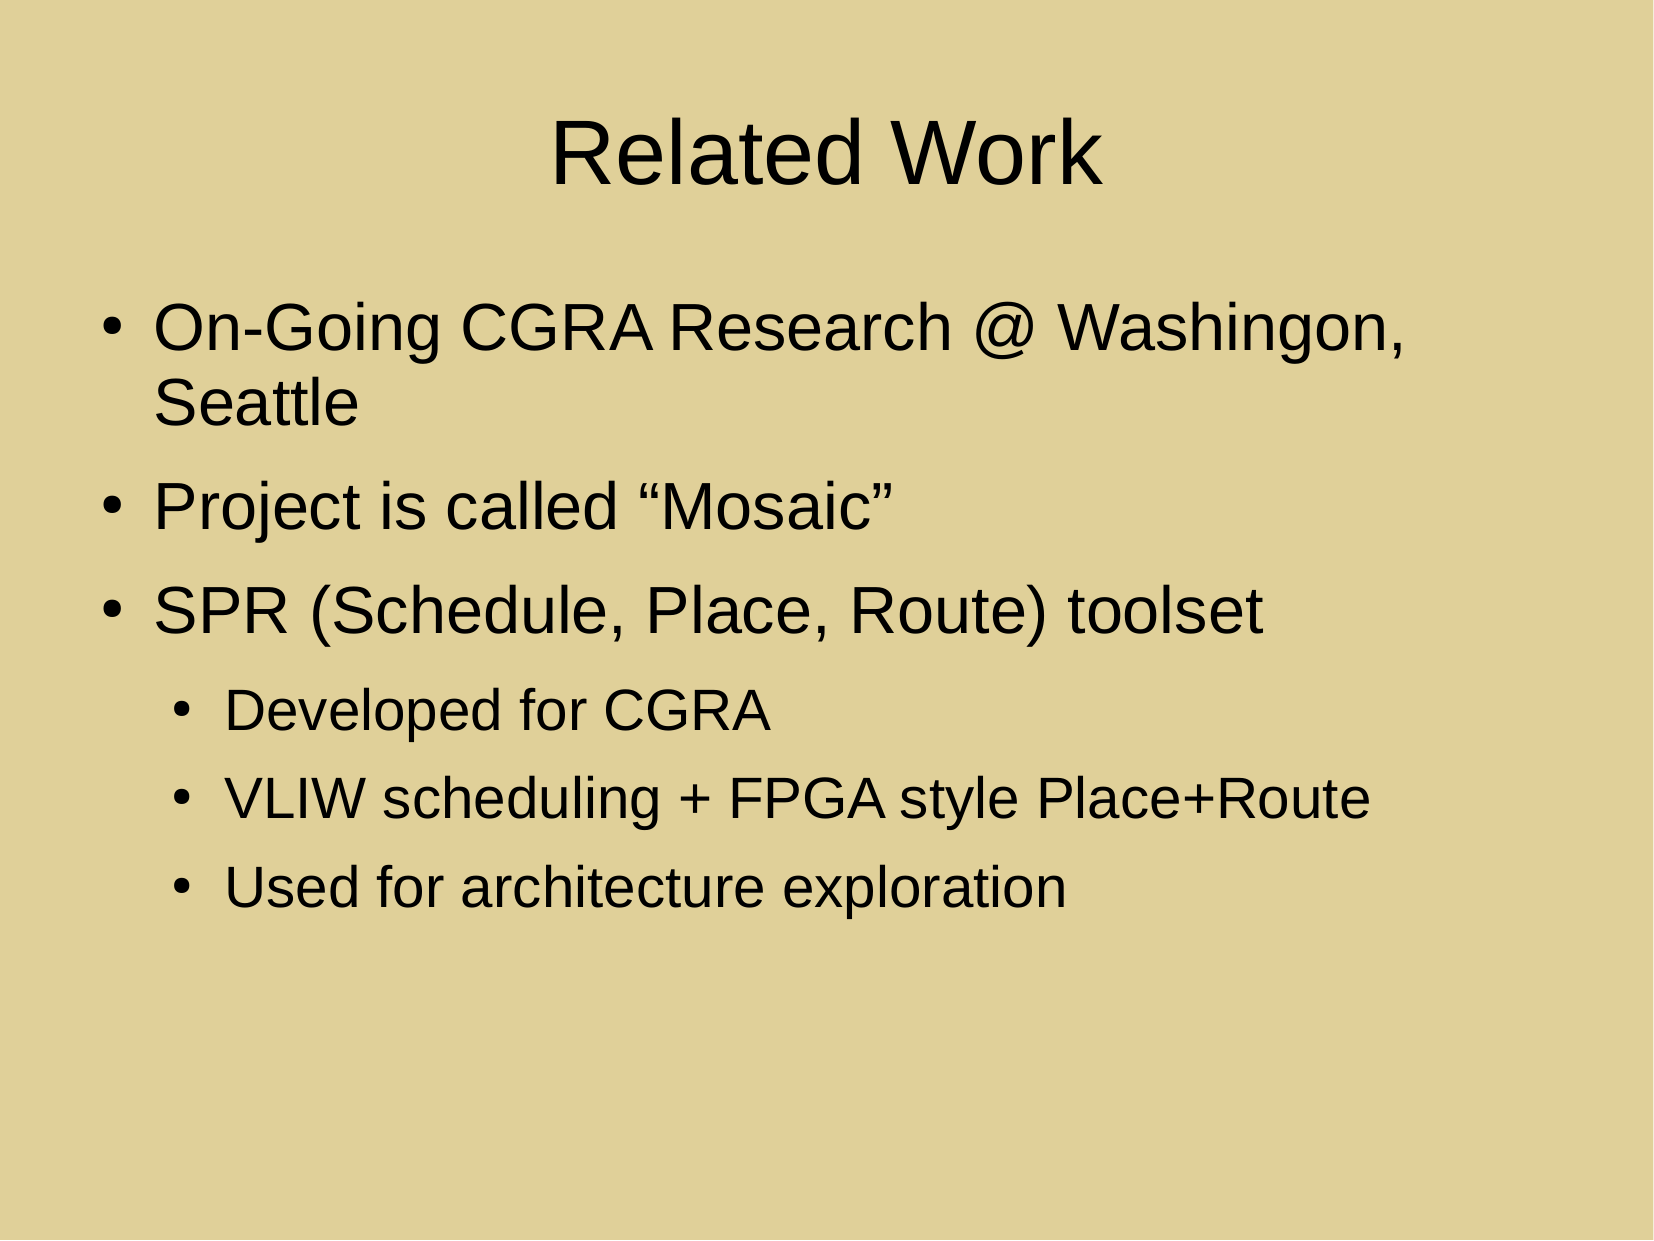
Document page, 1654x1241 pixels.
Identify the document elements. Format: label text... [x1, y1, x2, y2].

title Related Work [82, 49, 1571, 257]
list On-Going CGRA Research @ Washingon, Seattle Project is called “Mosaic” SPR (Schedule, Place, Route) toolset Developed for CGRA VLIW scheduling + FPGA style Place+Route Used for architecture exploration [82, 290, 1571, 1109]
